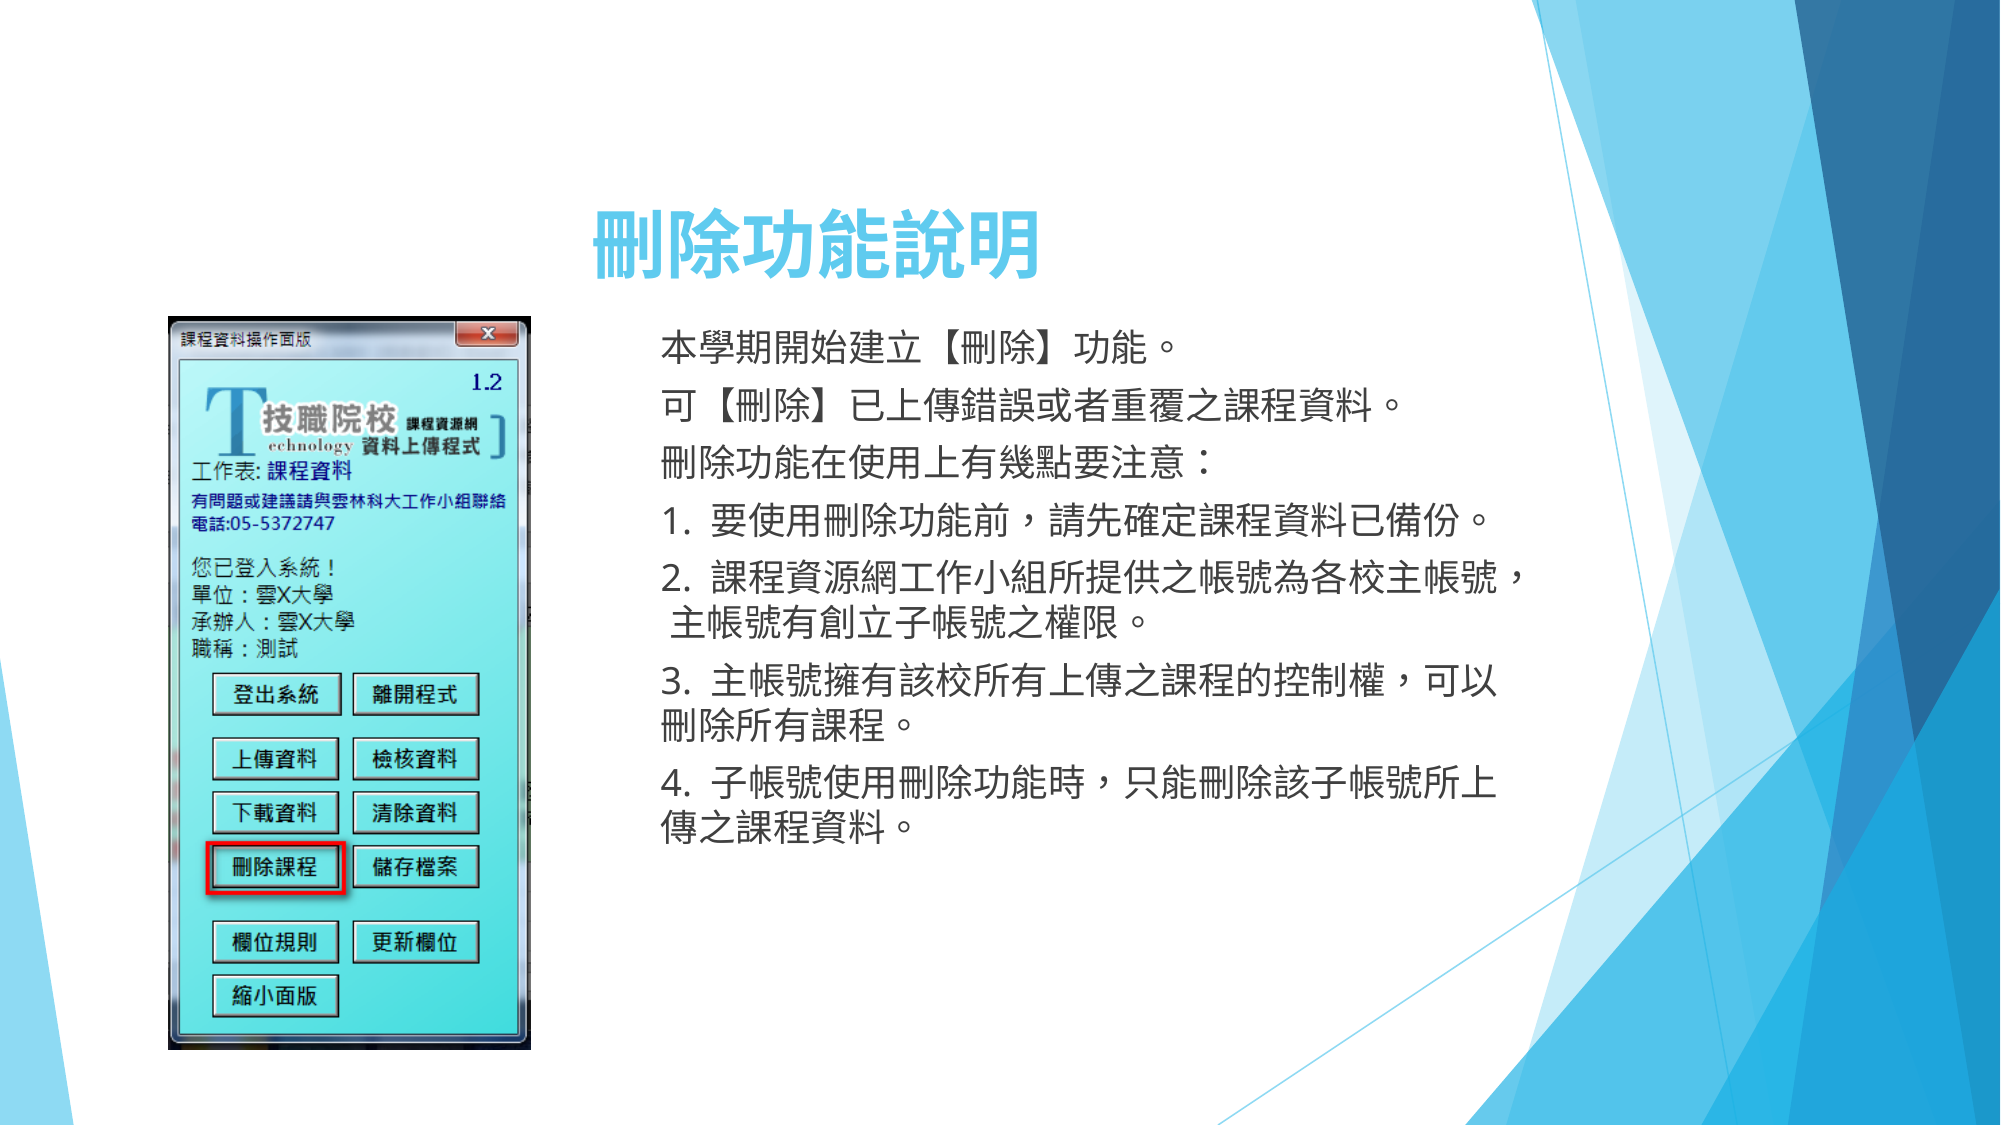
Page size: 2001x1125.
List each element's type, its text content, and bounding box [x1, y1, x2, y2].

text_box 本學期開始建立【刪除】功能。 可【刪除】已上傳錯誤或者重覆之課程資料。 刪除功能在使用上有幾點要注意： 1. 要使用刪除功能前，請先確定課程資料已備份。 2. 課程資源網工作小組所提供之帳號為各校主帳號， 主帳號有創立子帳號之權限。 3. 主帳號擁有該校所有上傳之課程的控制權，可以刪除所有課程。 4. 子帳號使用刪除功能時，只能刪除該子帳號所上傳之課程資料。 [645, 316, 1522, 908]
title 刪除功能說明 [111, 99, 1522, 317]
picture [168, 316, 531, 1050]
